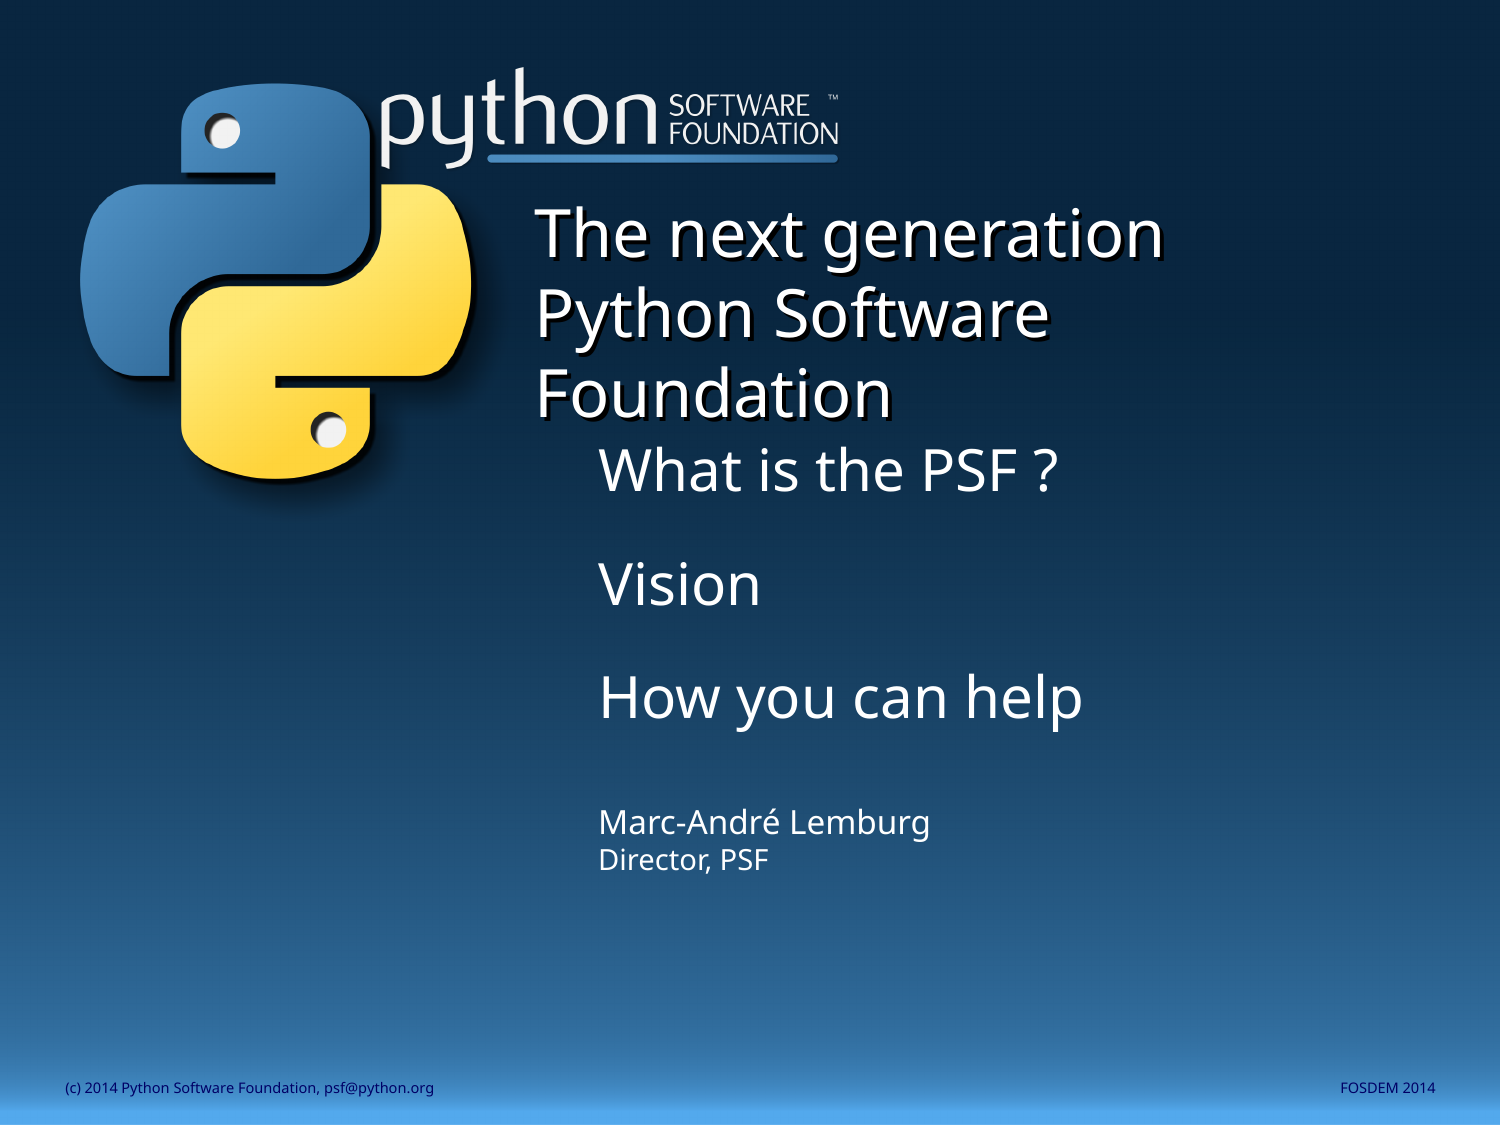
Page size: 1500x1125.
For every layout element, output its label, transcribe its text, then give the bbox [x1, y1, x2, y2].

picture [0, 0, 1500, 1125]
list What is the PSF ? Vision How you can help Marc-André Lemburg Director, PSF [541, 433, 1306, 951]
title The next generation Python Software Foundation [520, 183, 1441, 375]
